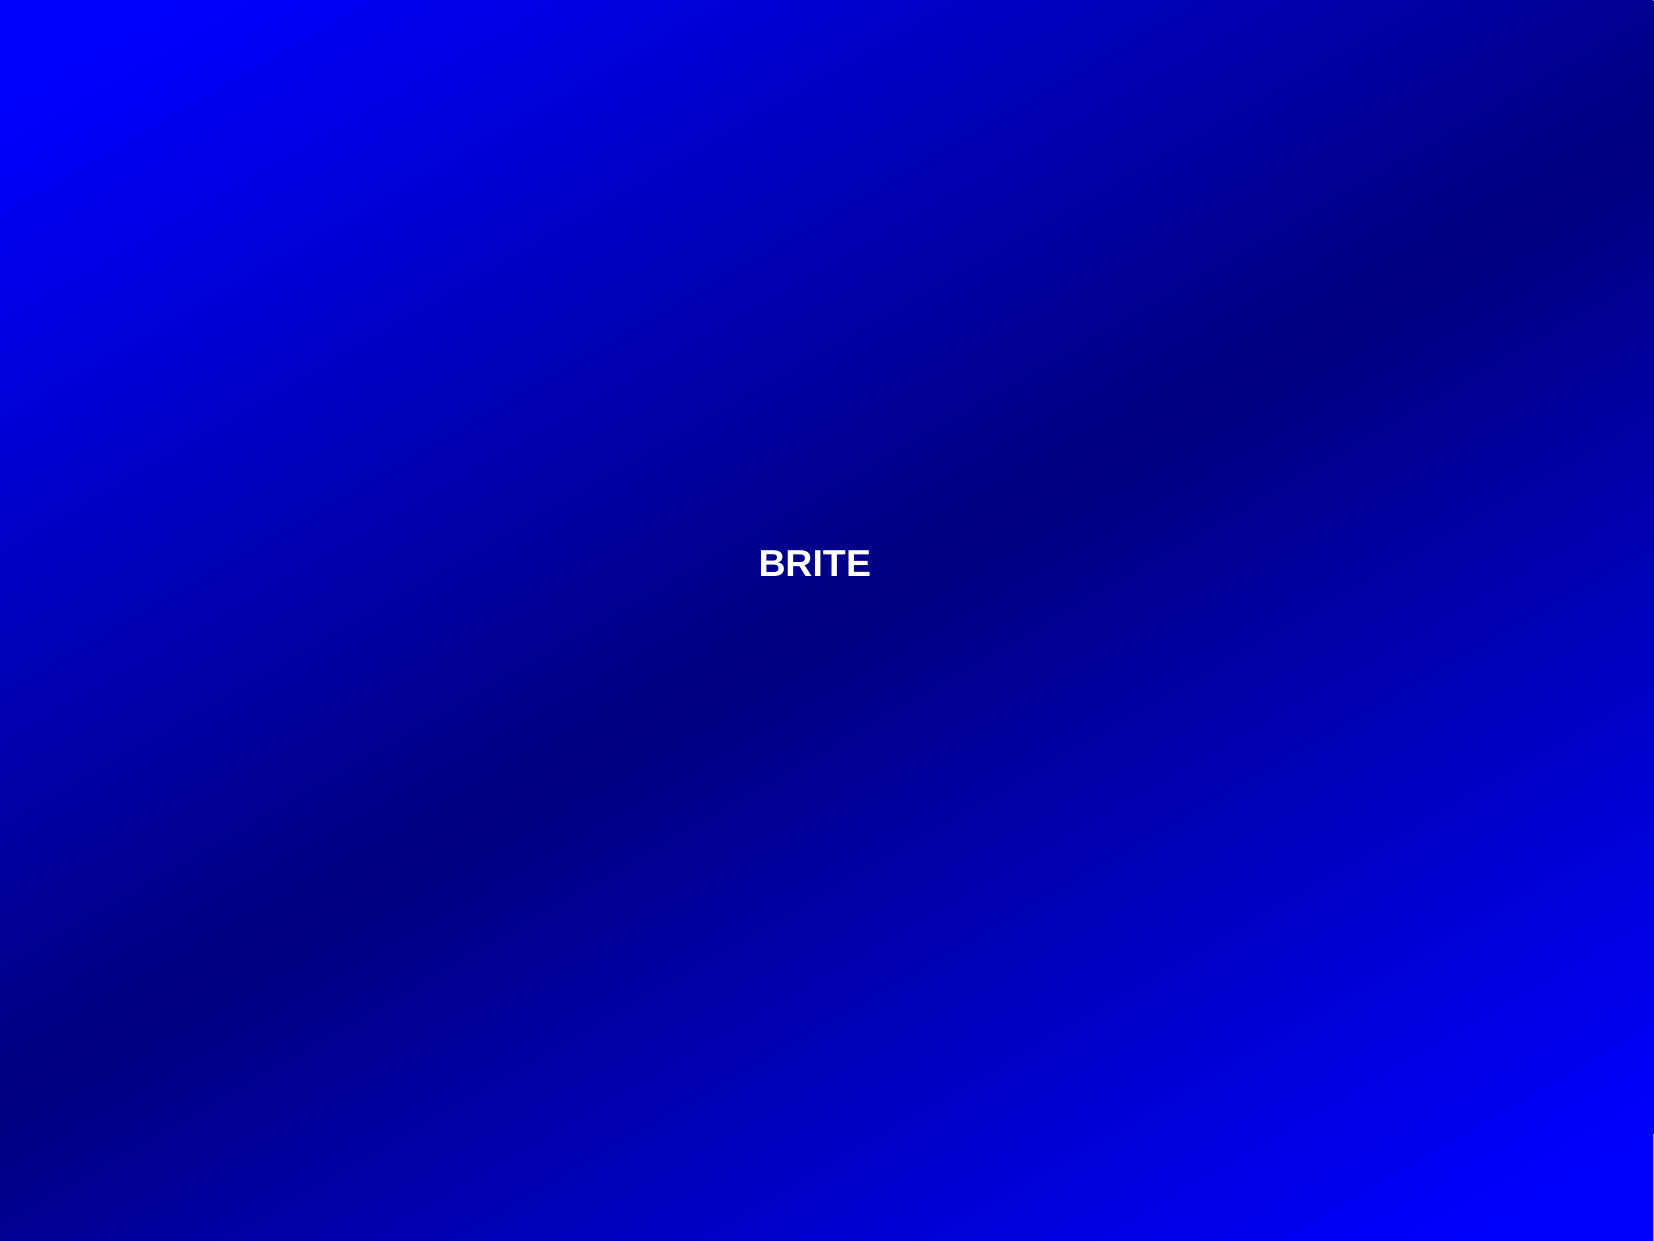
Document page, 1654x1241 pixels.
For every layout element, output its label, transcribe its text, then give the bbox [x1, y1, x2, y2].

text_box BRITE [730, 531, 886, 592]
